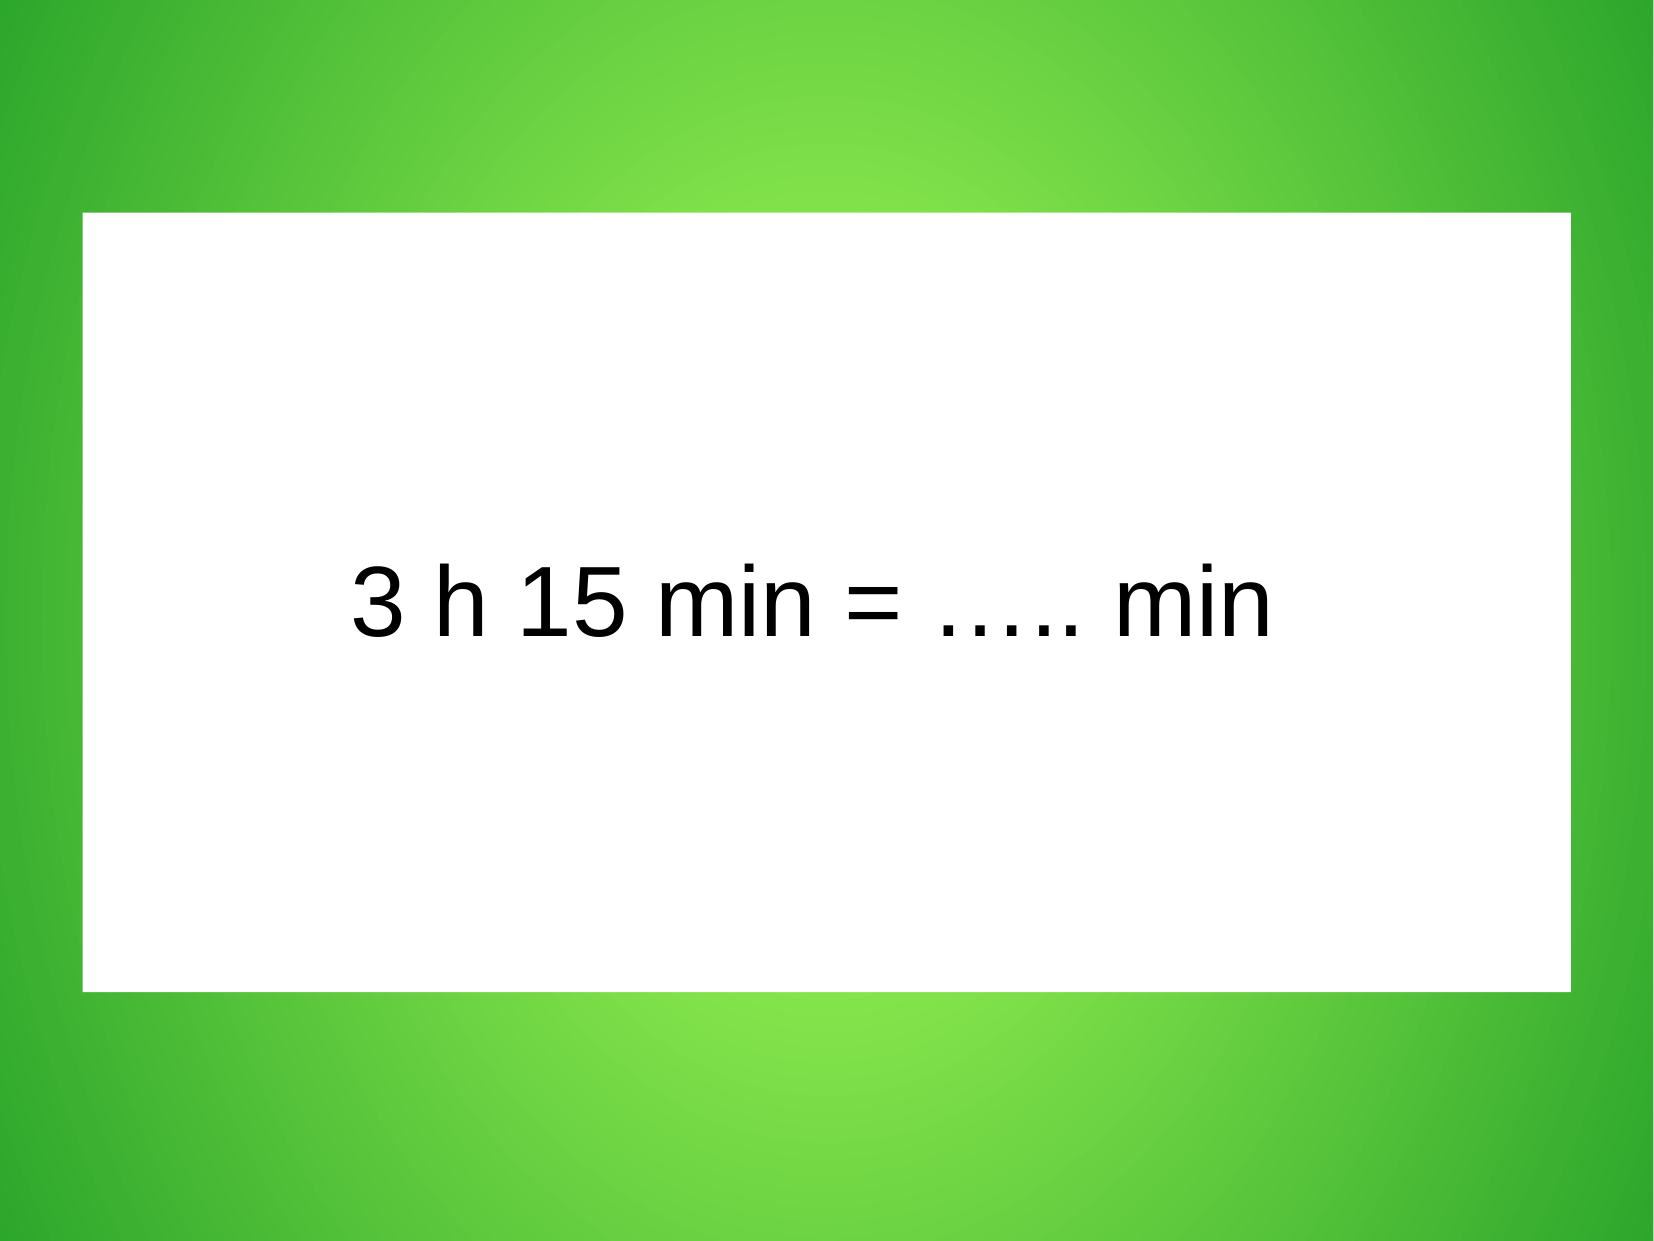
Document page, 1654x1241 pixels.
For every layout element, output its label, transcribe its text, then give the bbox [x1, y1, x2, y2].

picture [0, 0, 1654, 1241]
subtitle 3 h 15 min = ….. min [82, 212, 1571, 993]
